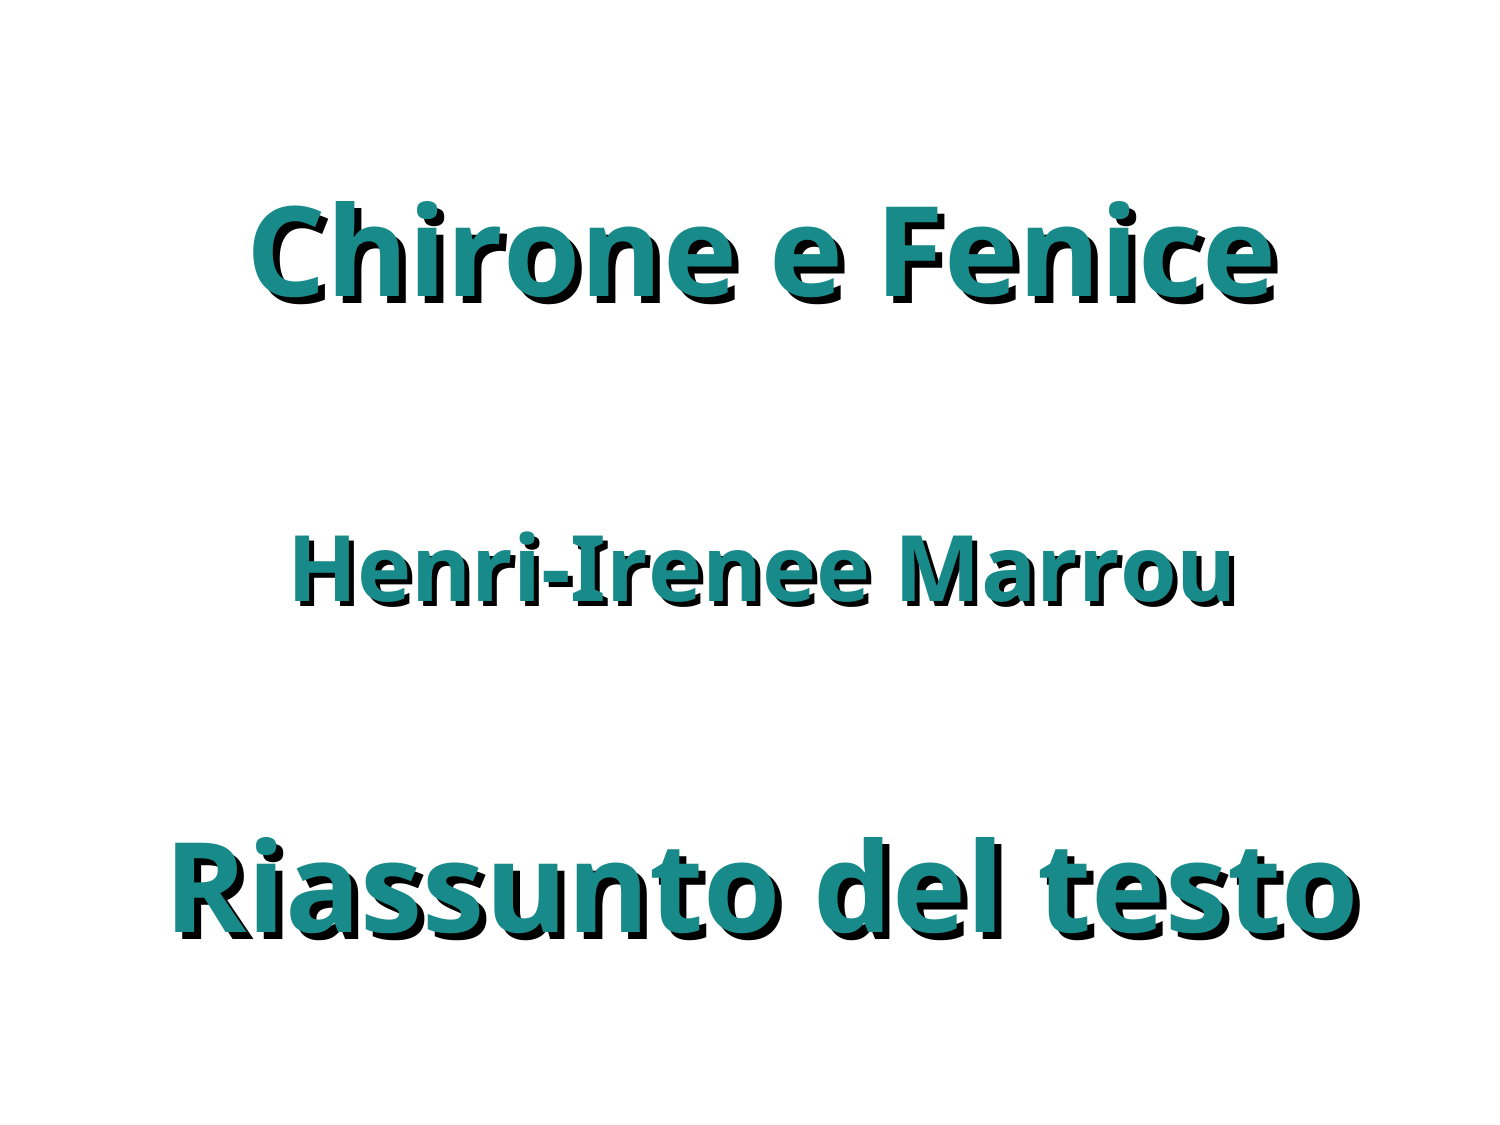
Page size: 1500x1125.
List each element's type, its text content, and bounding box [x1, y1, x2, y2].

title Chirone e Fenice Henri-Irenee Marrou Riassunto del testo [50, 29, 1476, 1103]
